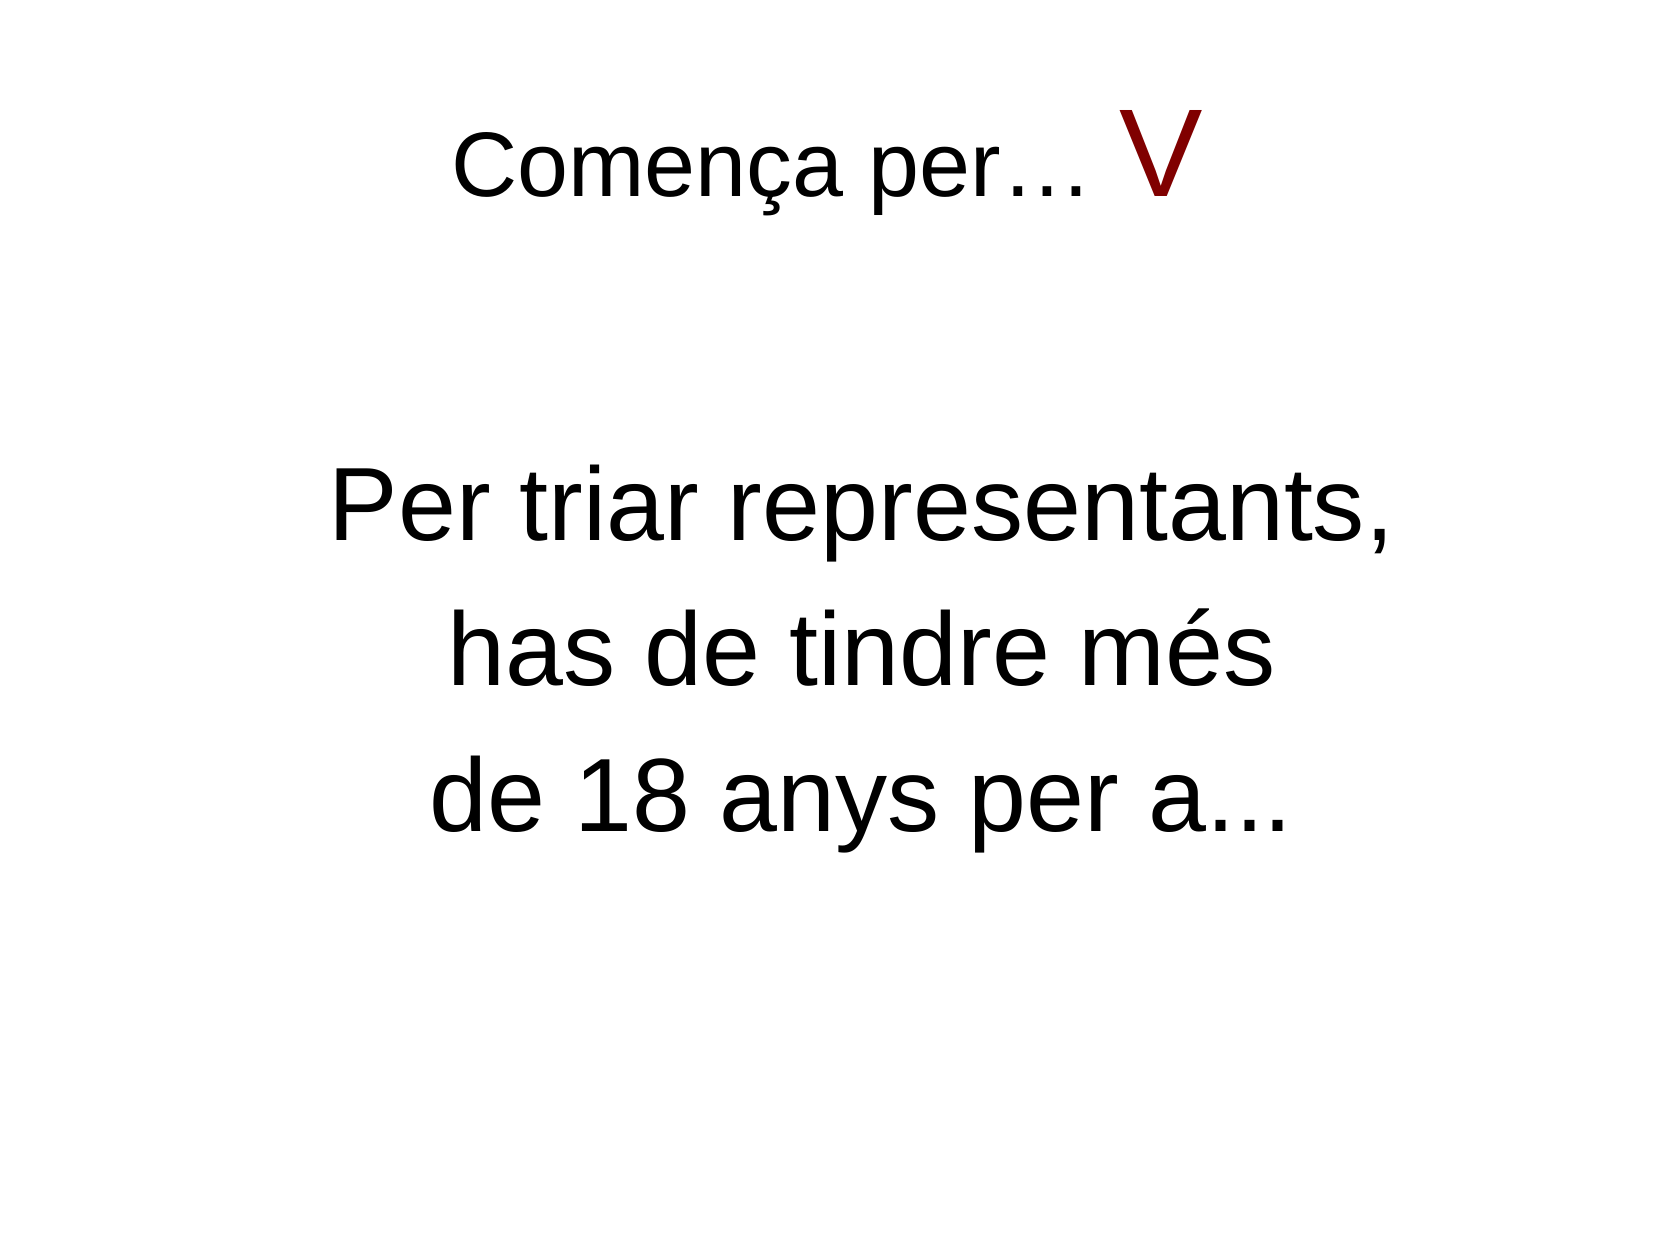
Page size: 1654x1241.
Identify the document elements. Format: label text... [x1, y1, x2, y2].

title Comença per… V [82, 49, 1571, 257]
list Per triar representants, has de tindre més de 18 anys per a... [82, 290, 1571, 1010]
